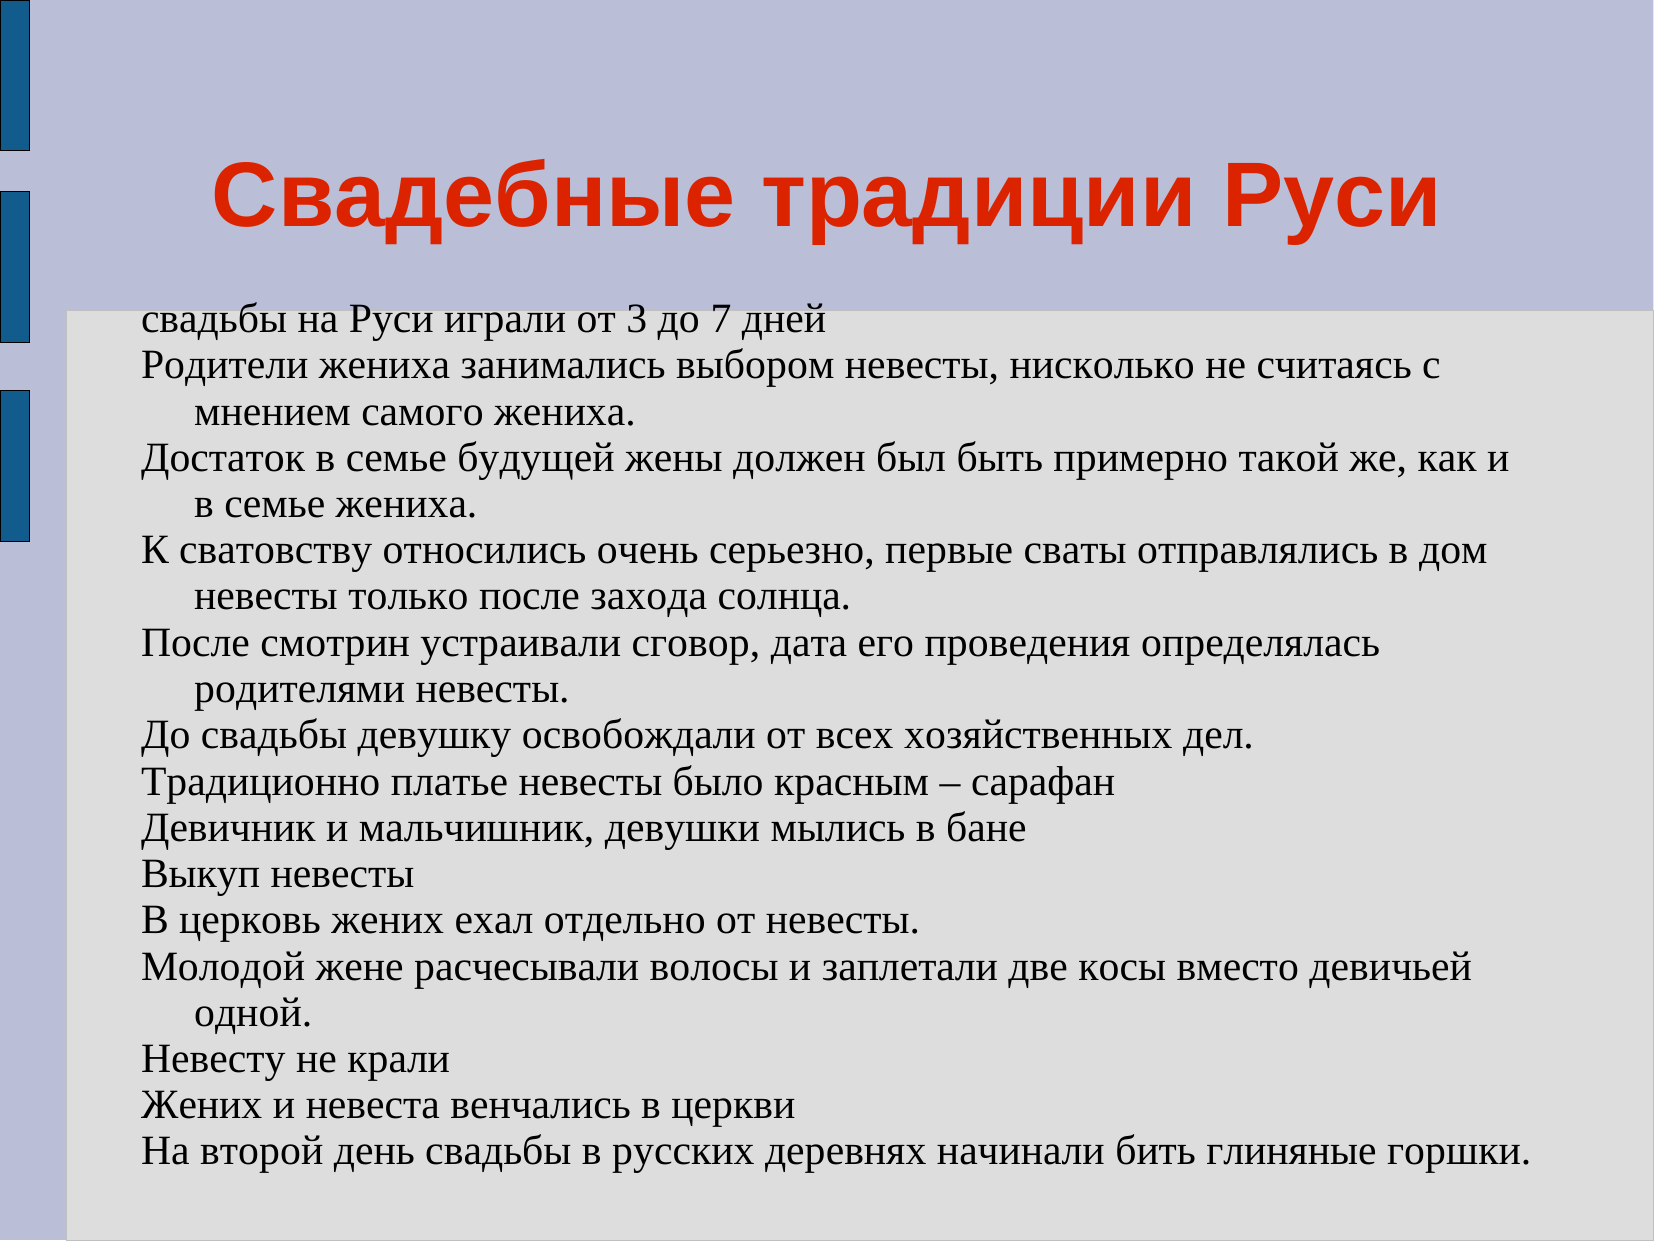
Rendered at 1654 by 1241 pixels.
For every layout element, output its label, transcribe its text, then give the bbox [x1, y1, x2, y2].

list свадьбы на Руси играли от 3 до 7 дней Родители жениха занимались выбором невесты, нисколько не считаясь с мнением самого жениха. Достаток в семье будущей жены должен был быть примерно такой же, как и в семье жениха. К сватовству относились очень серьезно, первые сваты отправлялись в дом невесты только после захода солнца. После смотрин устраивали сговор, дата его проведения определялась родителями невесты. До свадьбы девушку освобождали от всех хозяйственных дел. Традиционно платье невесты было красным – сарафан Девичник и мальчишник, девушки мылись в бане Выкуп невесты В церковь жених ехал отдельно от невесты. Молодой жене расчесывали волосы и заплетали две косы вместо девичьей одной. Невесту не крали Жених и невеста венчались в церкви На второй день свадьбы в русских деревнях начинали бить глиняные горшки. [123, 295, 1536, 1236]
title Свадебные традиции Руси [121, 98, 1534, 291]
